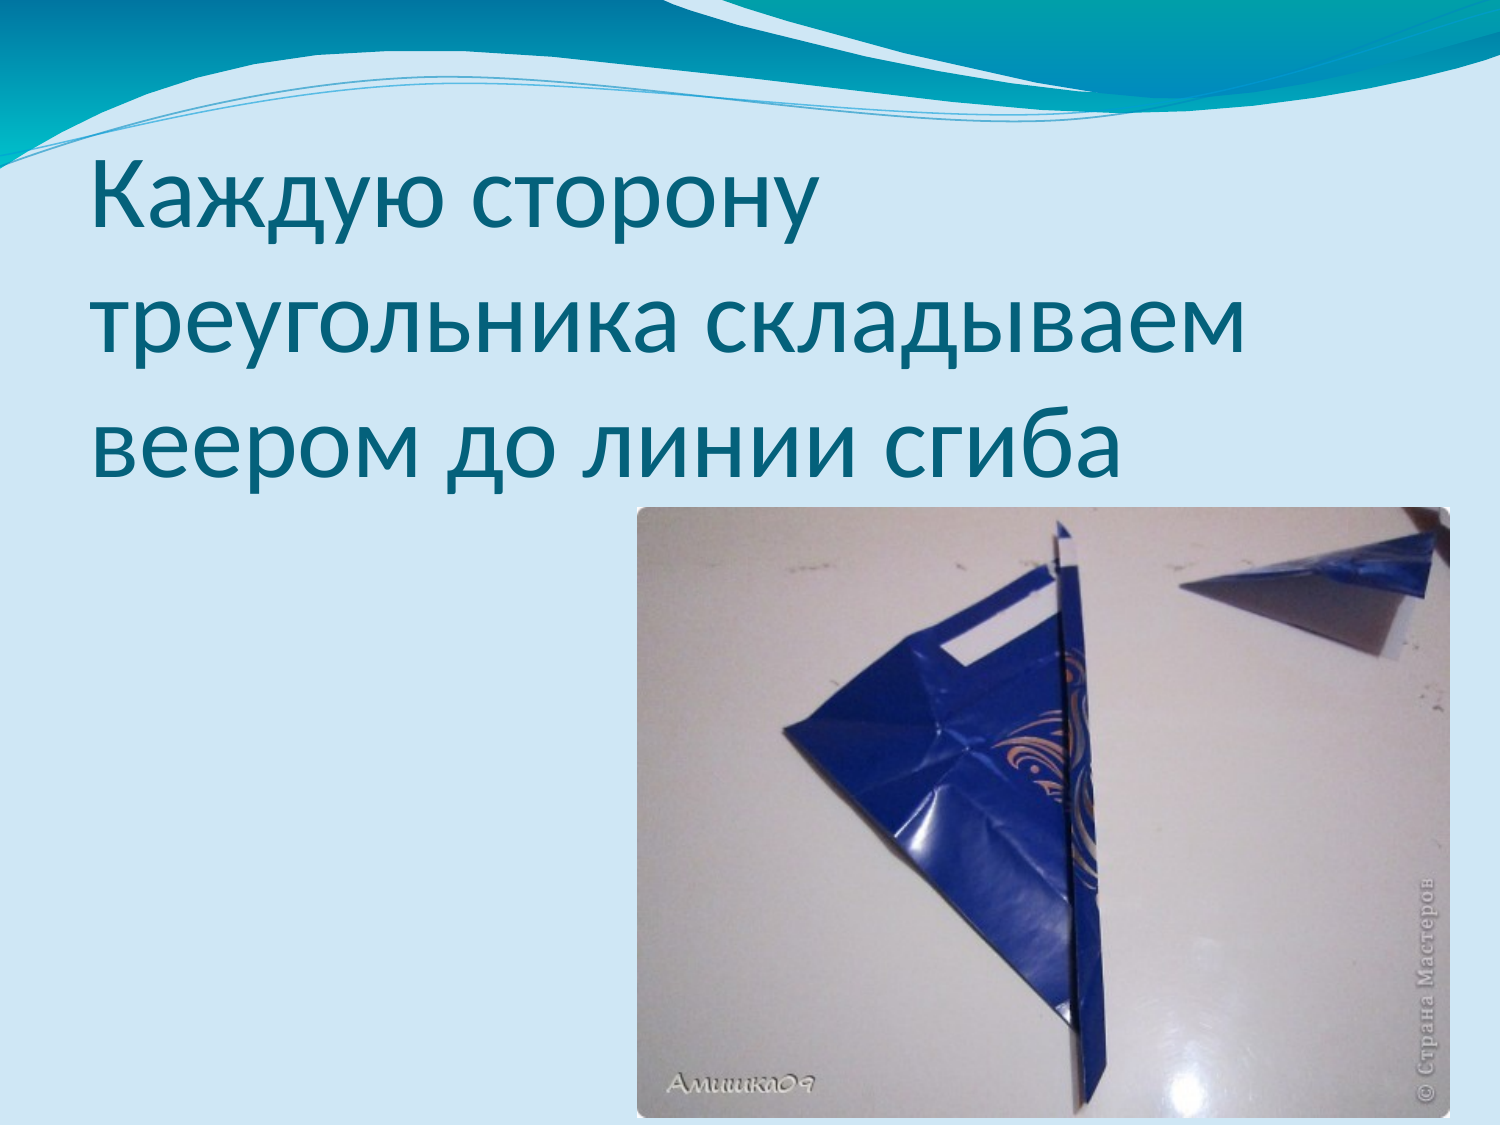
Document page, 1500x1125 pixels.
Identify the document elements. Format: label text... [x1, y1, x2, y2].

title Каждую сторону треугольника складываем веером до линии сгиба [75, 115, 1425, 528]
picture [637, 507, 1450, 1118]
